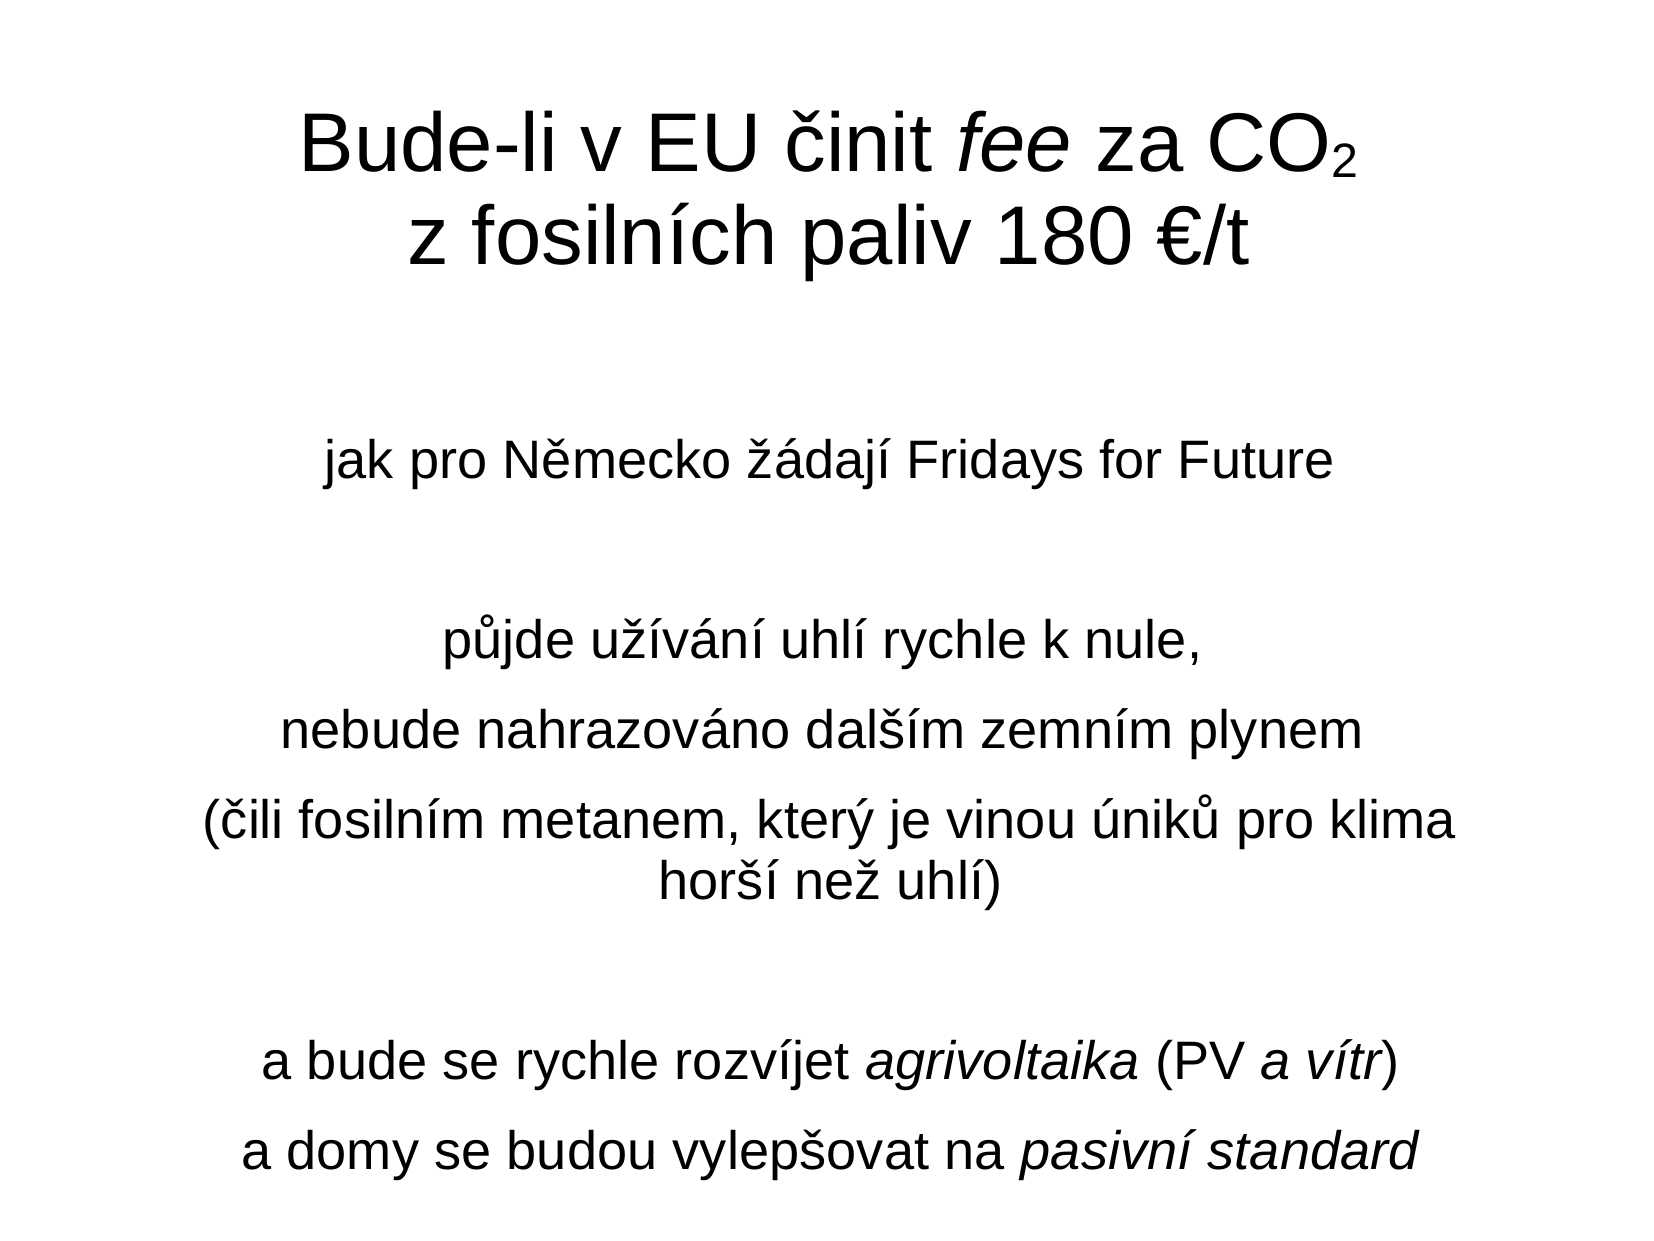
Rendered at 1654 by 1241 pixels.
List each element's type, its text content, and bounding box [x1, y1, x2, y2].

title Bude-li v EU činit fee za CO2 z fosilních paliv 180 €/t [165, 71, 1516, 308]
list jak pro Německo žádají Fridays for Future půjde užívání uhlí rychle k nule, nebude nahrazováno dalším zemním plynem (čili fosilním metanem, který je vinou úniků pro klima horší než uhlí) a bude se rychle rozvíjet agrivoltaika (PV a vítr) a domy se budou vylepšovat na pasivní standard [155, 339, 1506, 1182]
